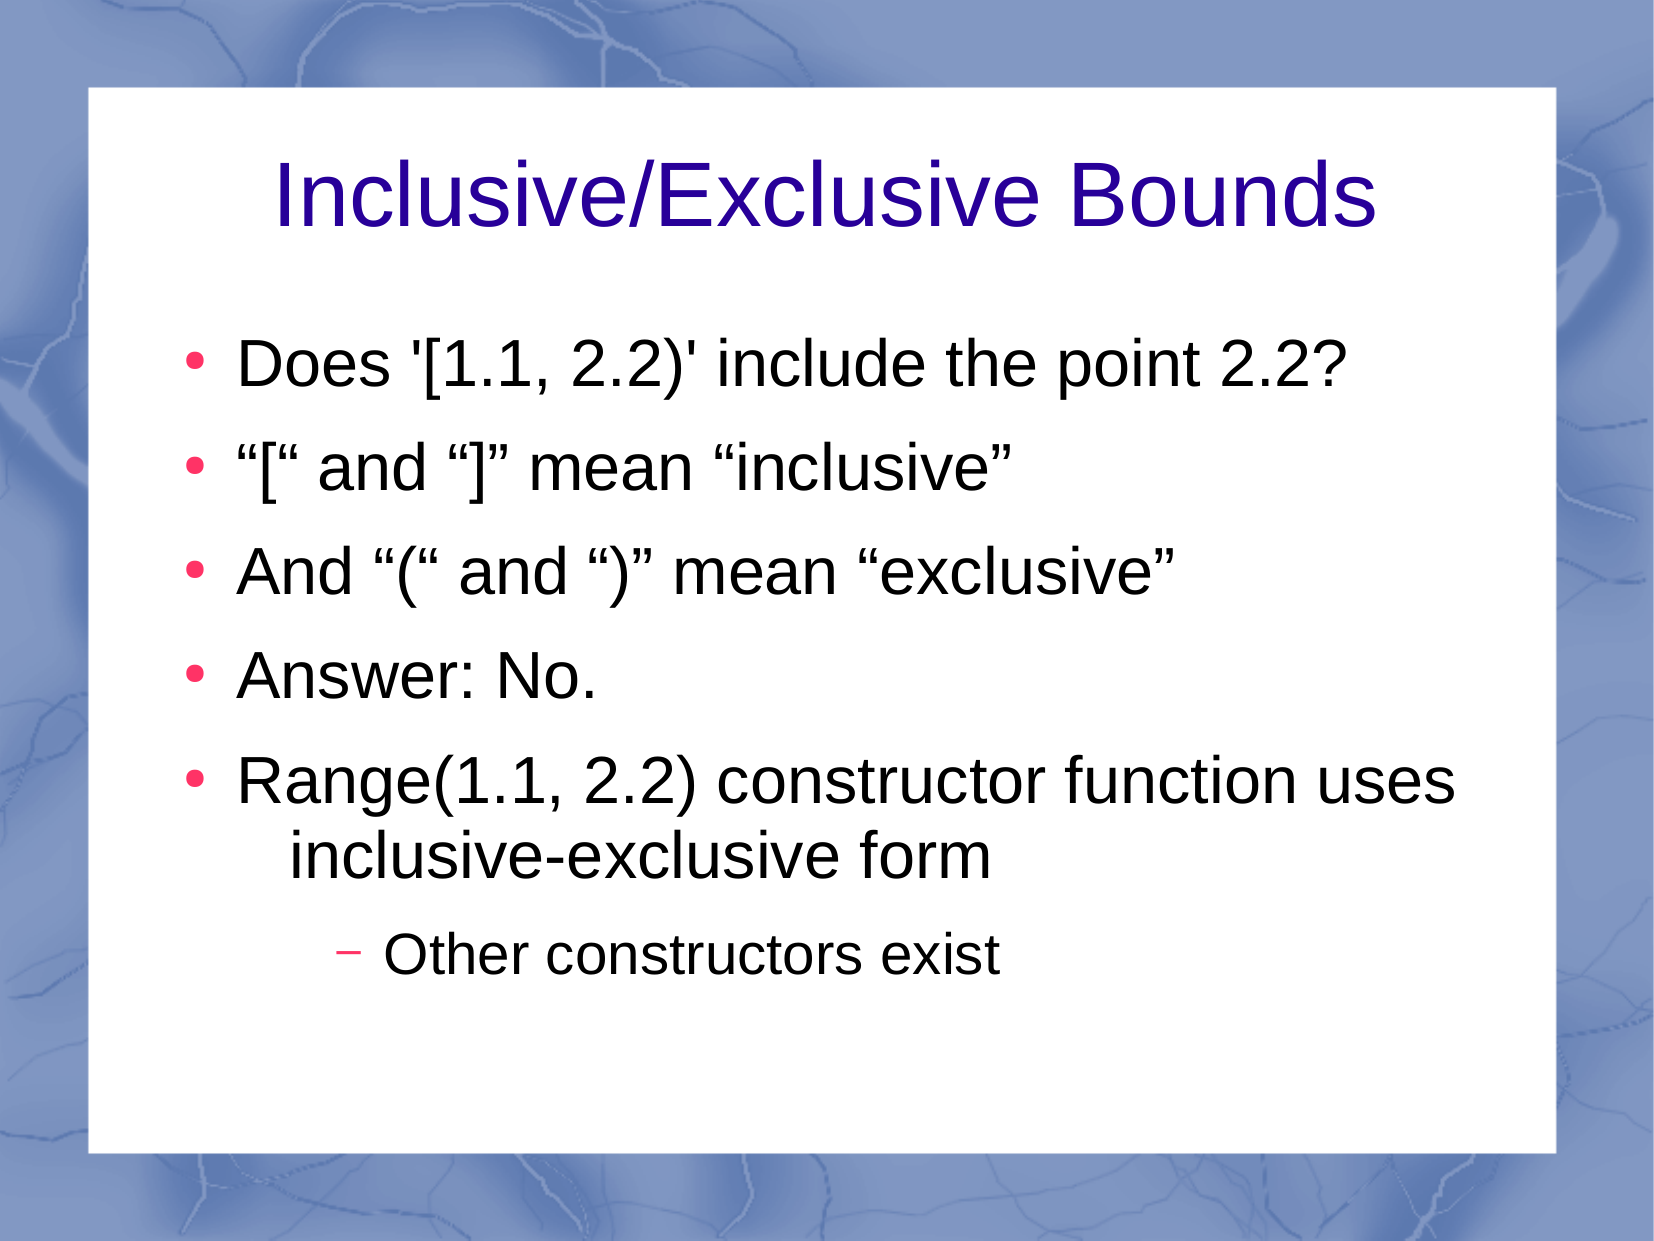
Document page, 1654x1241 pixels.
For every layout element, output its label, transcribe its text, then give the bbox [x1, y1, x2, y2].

picture [0, 0, 1654, 1241]
list Does '[1.1, 2.2)' include the point 2.2? “[“ and “]” mean “inclusive” And “(“ and “)” mean “exclusive” Answer: No. Range(1.1, 2.2) constructor function uses inclusive-exclusive form Other constructors exist [147, 325, 1506, 1130]
title Inclusive/Exclusive Bounds [118, 90, 1536, 298]
